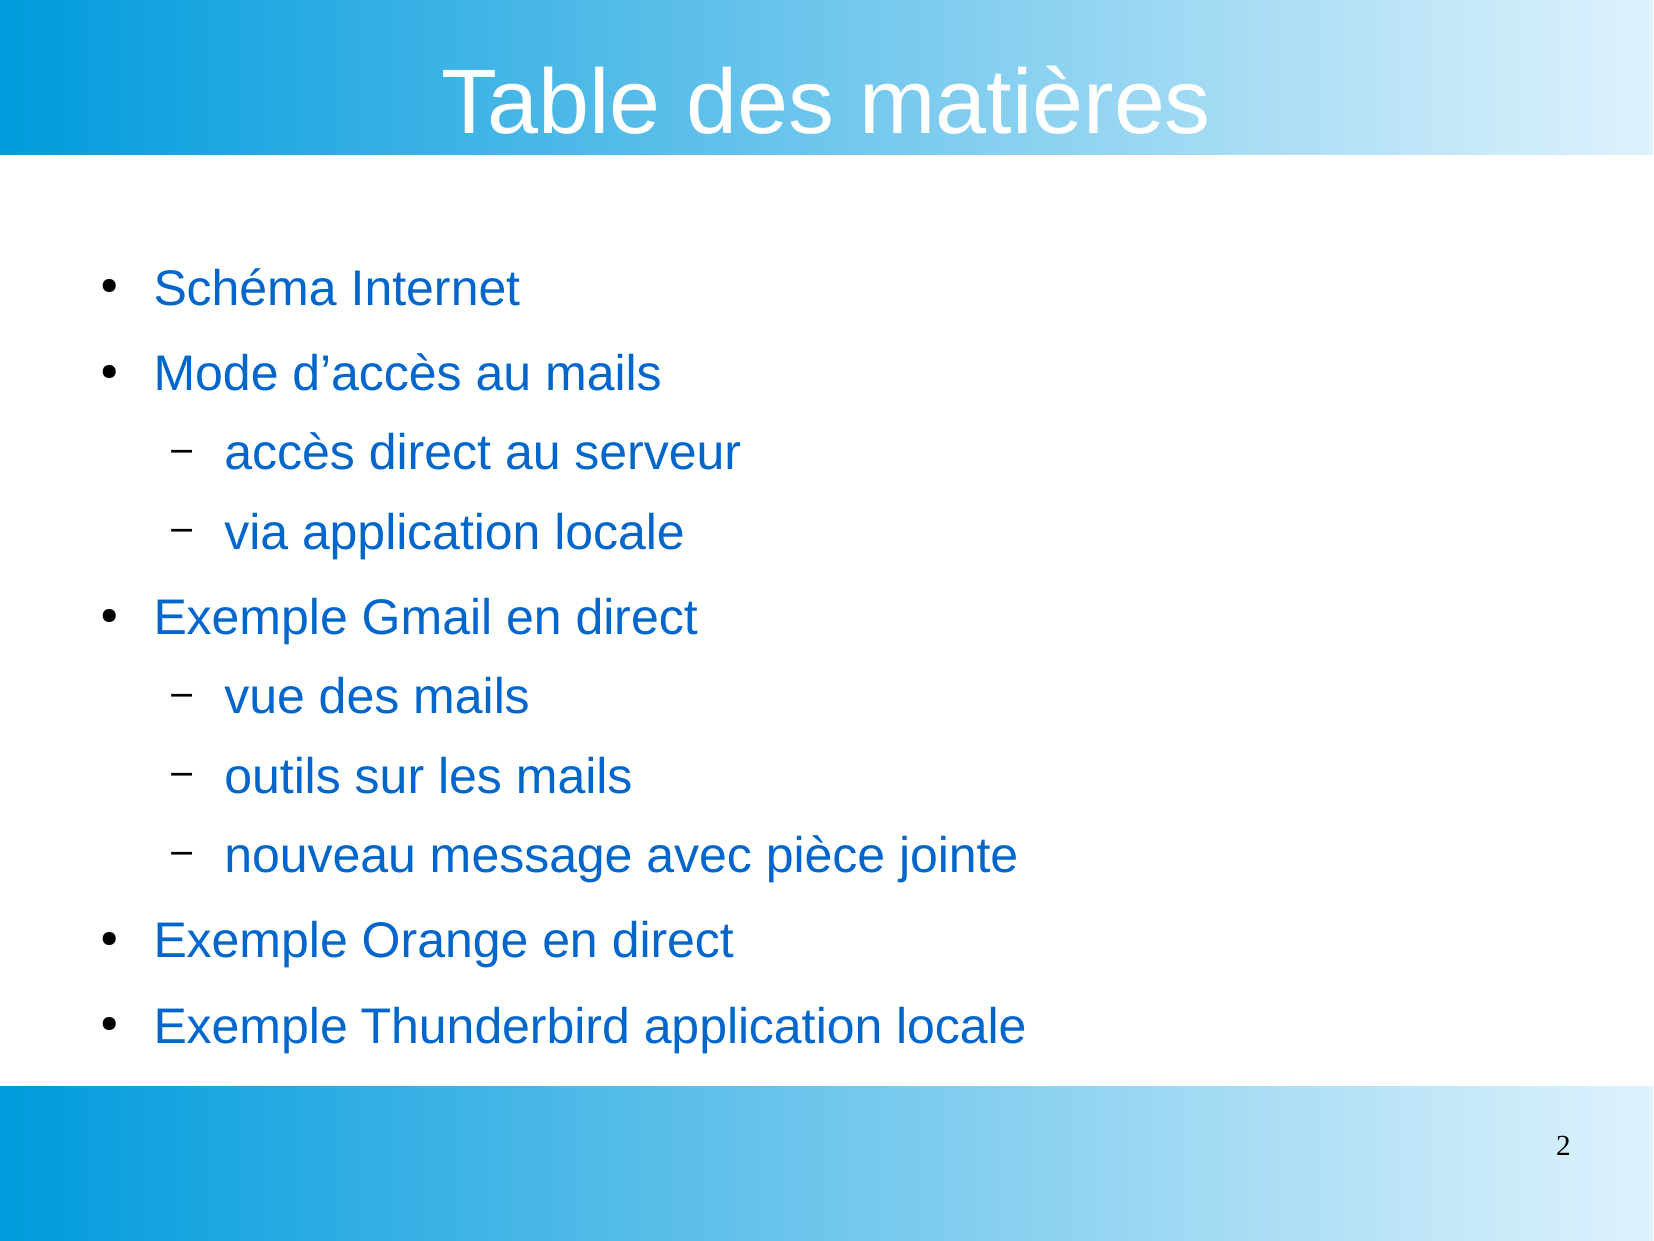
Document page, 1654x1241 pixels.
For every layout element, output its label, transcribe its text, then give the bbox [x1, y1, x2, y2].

title Table des matières [82, 49, 1571, 155]
list Schéma Internet Mode d’accès au mails accès direct au serveur via application locale Exemple Gmail en direct vue des mails outils sur les mails nouveau message avec pièce jointe Exemple Orange en direct Exemple Thunderbird application locale [82, 259, 1571, 910]
